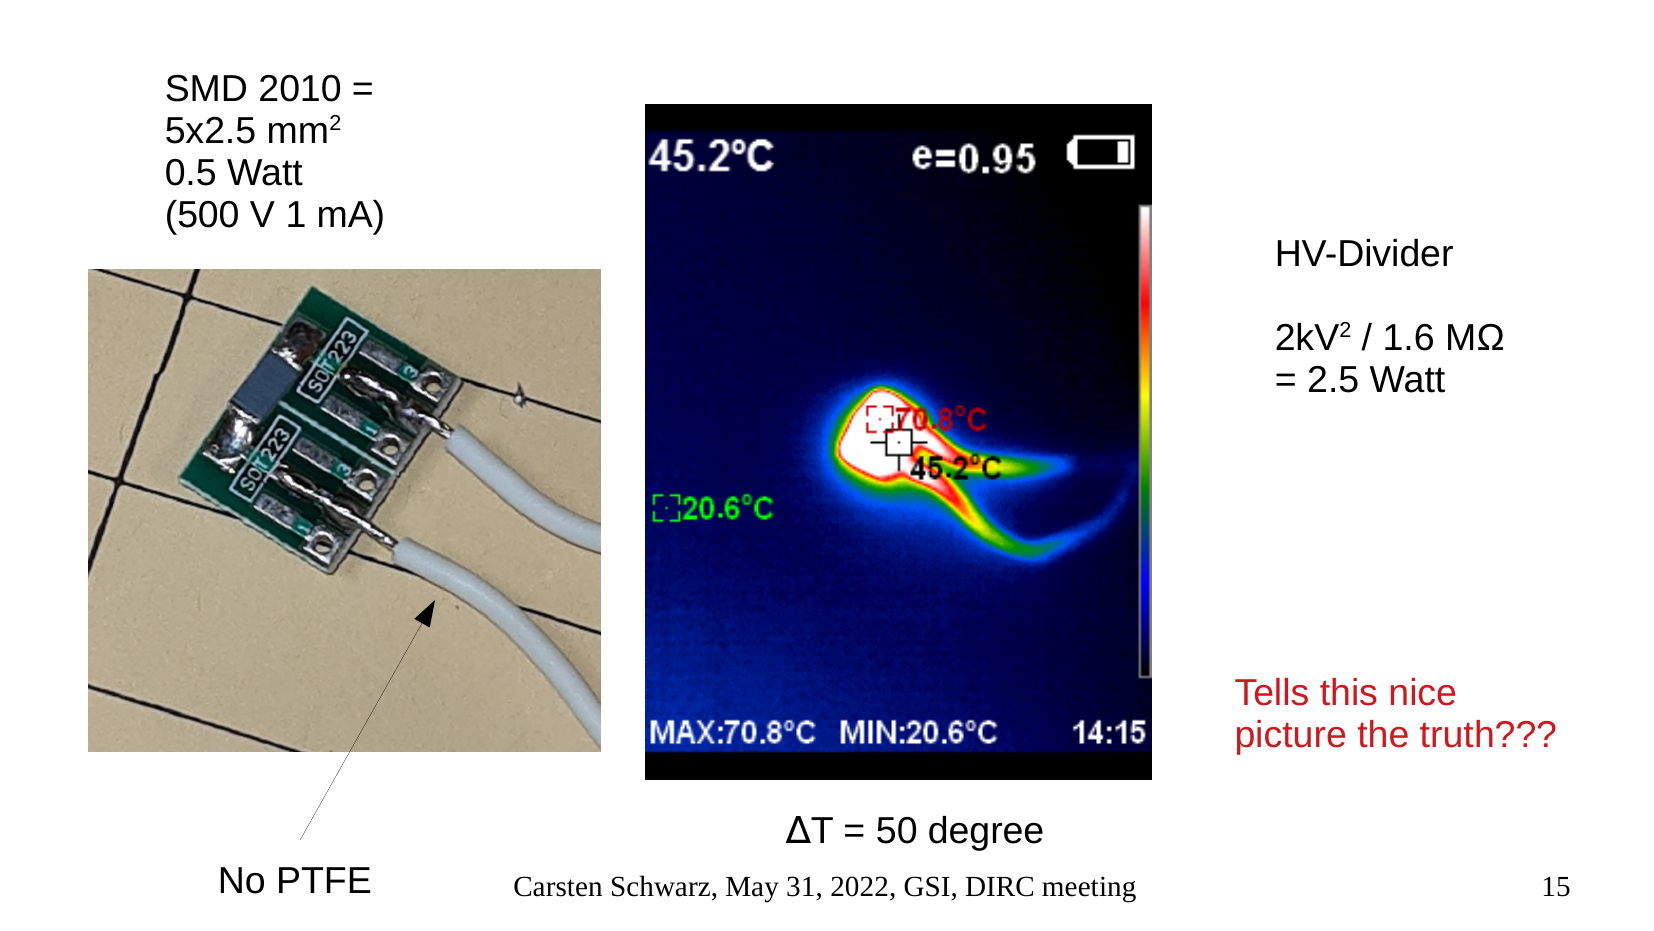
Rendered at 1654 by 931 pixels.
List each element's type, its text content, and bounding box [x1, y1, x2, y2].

text_box Tells this nice picture the truth??? [1219, 663, 1572, 763]
text_box HV-Divider 2kV2 / 1.6 MΩ = 2.5 Watt [1260, 225, 1531, 536]
picture [645, 104, 1152, 781]
picture [88, 269, 601, 752]
text_box ∆T = 50 degree [771, 801, 1060, 861]
text_box No PTFE [203, 852, 398, 910]
text_box SMD 2010 = 5x2.5 mm2 0.5 Watt (500 V 1 mA) [150, 60, 481, 245]
